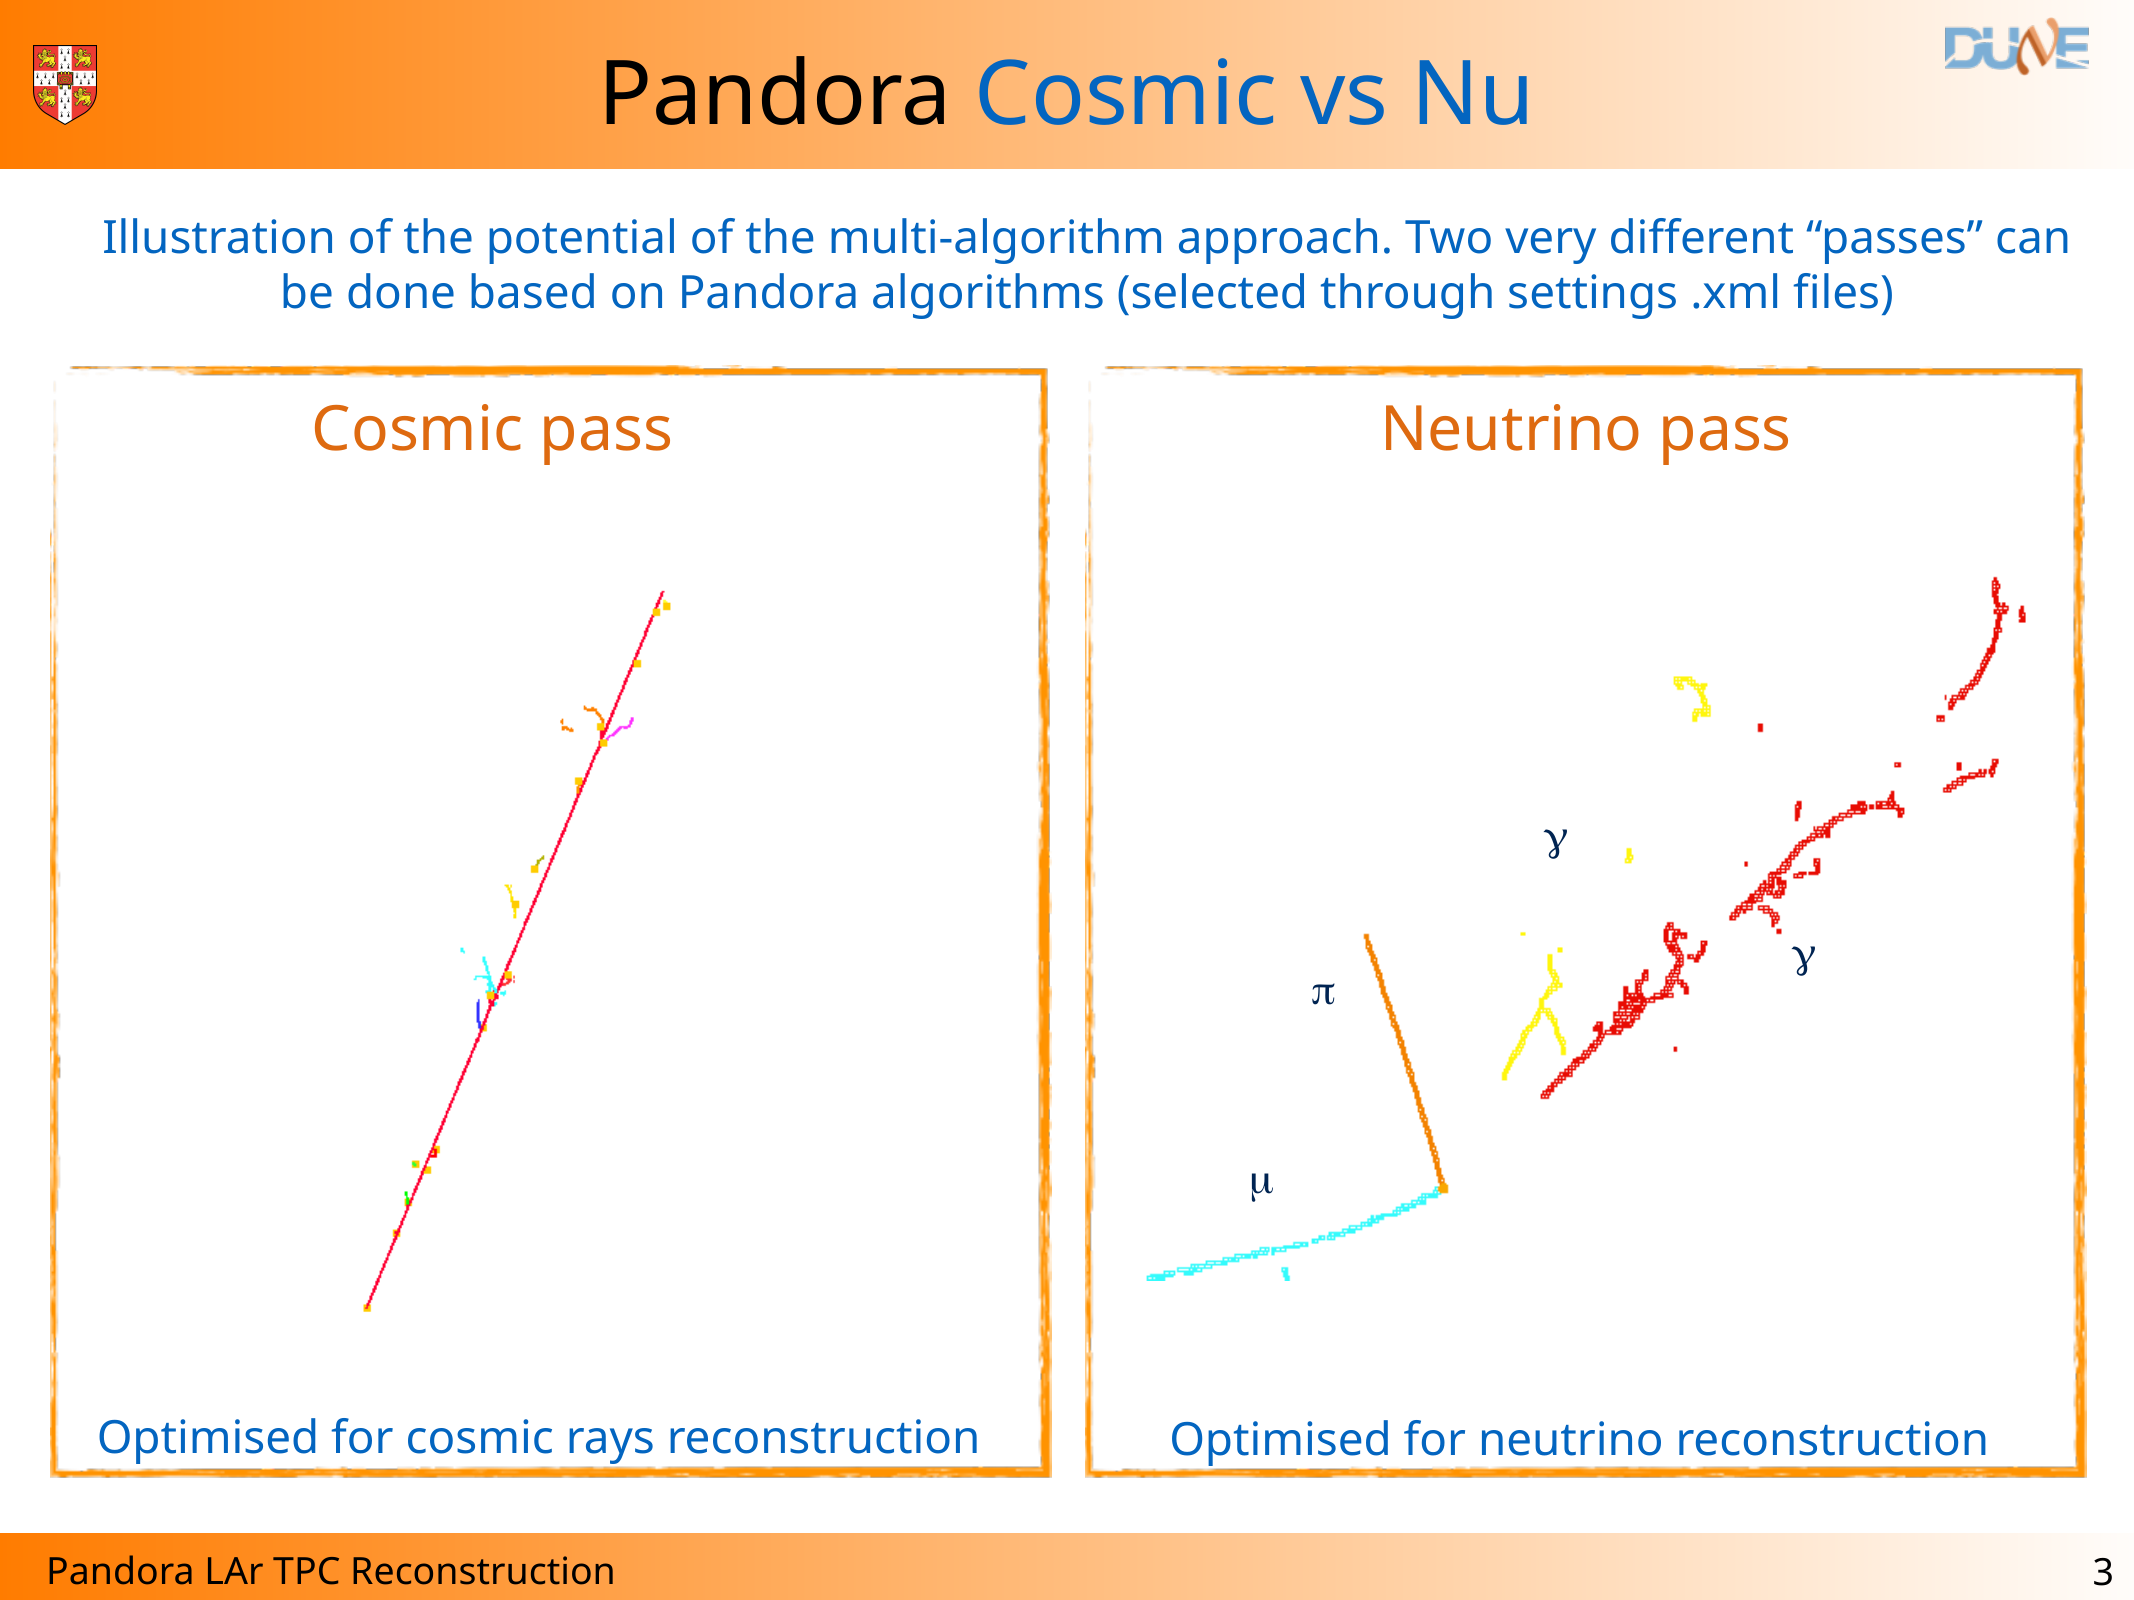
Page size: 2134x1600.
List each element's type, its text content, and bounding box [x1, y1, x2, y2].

text_box Optimised for neutrino reconstruction [1139, 1401, 2020, 1473]
picture [33, 45, 97, 125]
text_box <number> [942, 0, 949, 27]
text_box Cosmic pass [289, 379, 696, 472]
picture [1944, 17, 2090, 76]
text_box <number> [942, 1533, 949, 1600]
text_box <number> [2084, 1539, 2122, 1600]
picture [29, 365, 2087, 1481]
text_box Illustration of the potential of the multi-algorithm approach. Two very different “passes” can be done based on Pandora algorithms (selected through settings .xml files) [86, 164, 2089, 362]
text_box m [1240, 1110, 1320, 1242]
text_box Optimised for cosmic rays reconstruction [59, 1399, 1019, 1472]
text_box p [1303, 921, 1383, 1054]
text_box g [1535, 767, 1615, 900]
text_box Neutrino pass [1361, 379, 1811, 472]
text_box w [cm] [433, 1533, 438, 1600]
text_box Pandora Cosmic vs Nu [208, 27, 1925, 150]
text_box g [1783, 884, 1863, 1016]
